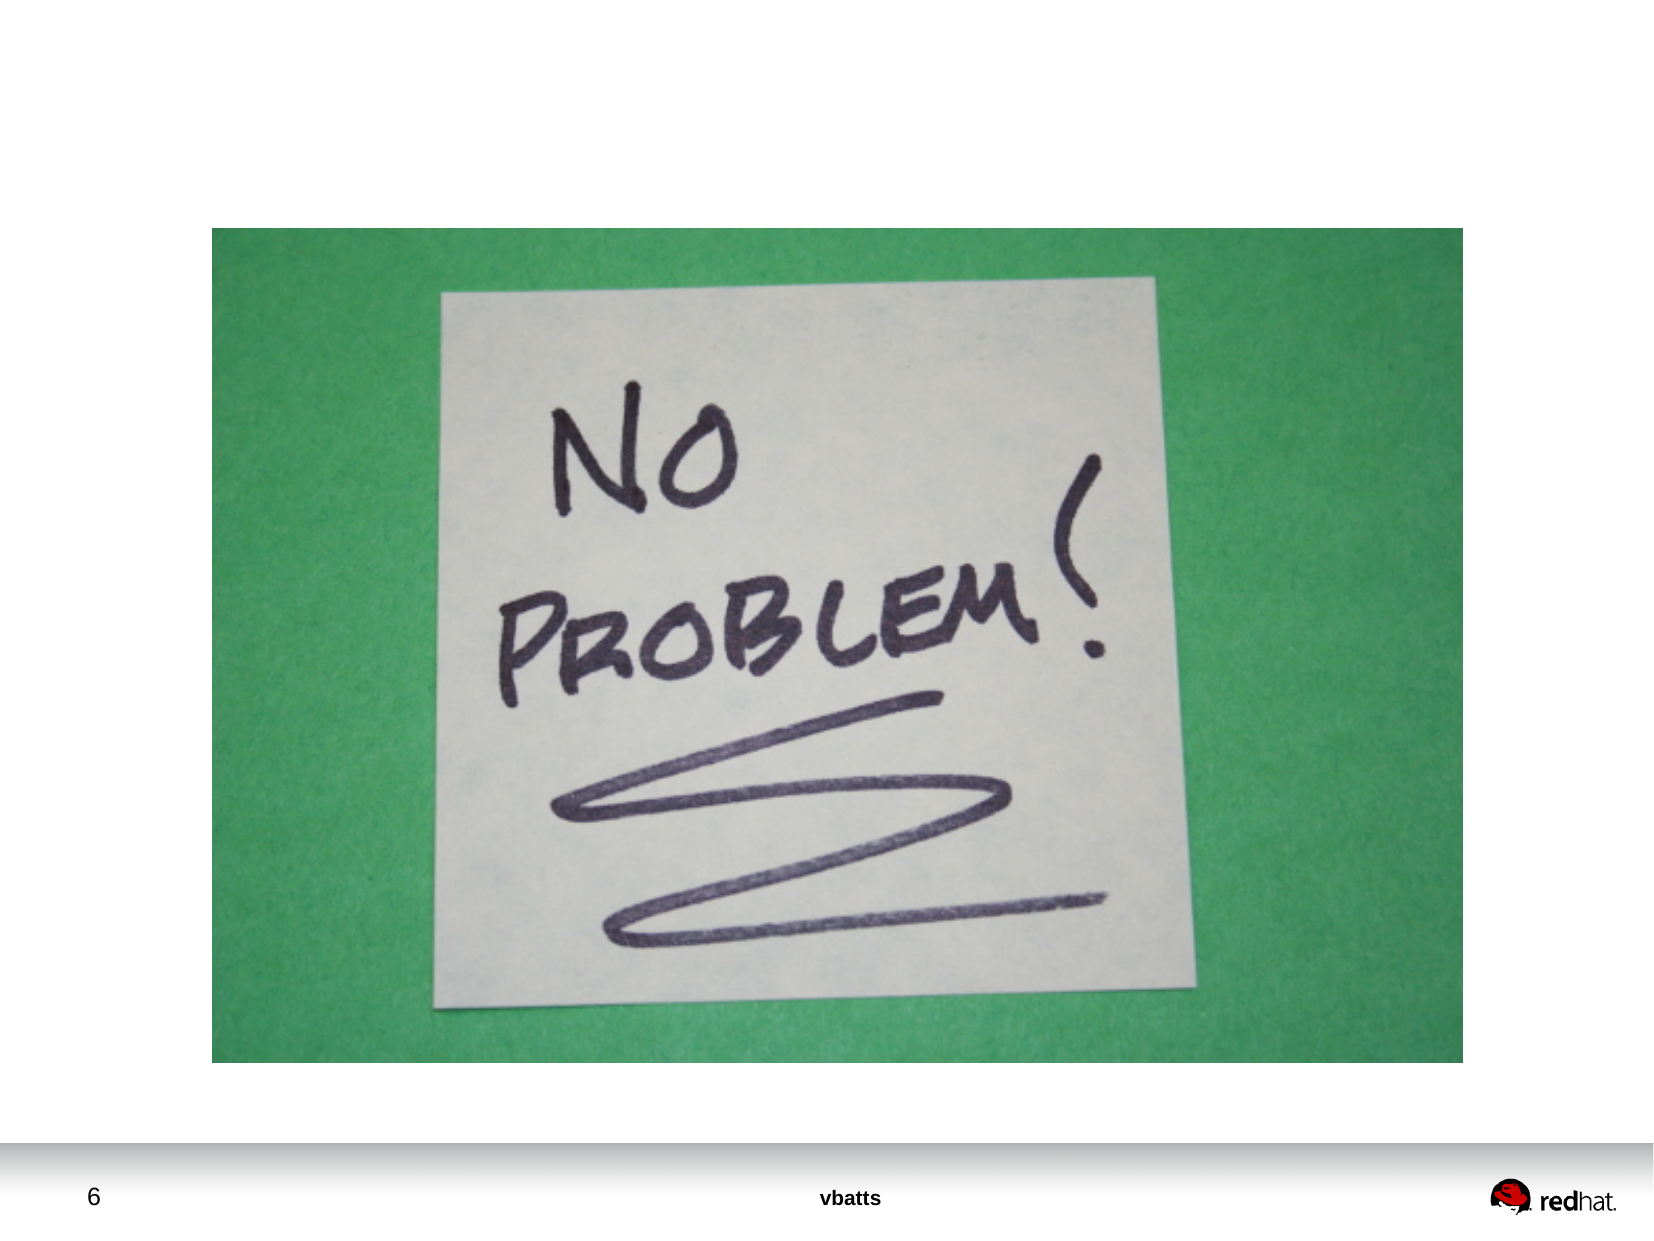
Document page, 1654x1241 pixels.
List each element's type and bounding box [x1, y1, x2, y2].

picture [212, 228, 1463, 1063]
picture [0, 1143, 1654, 1241]
